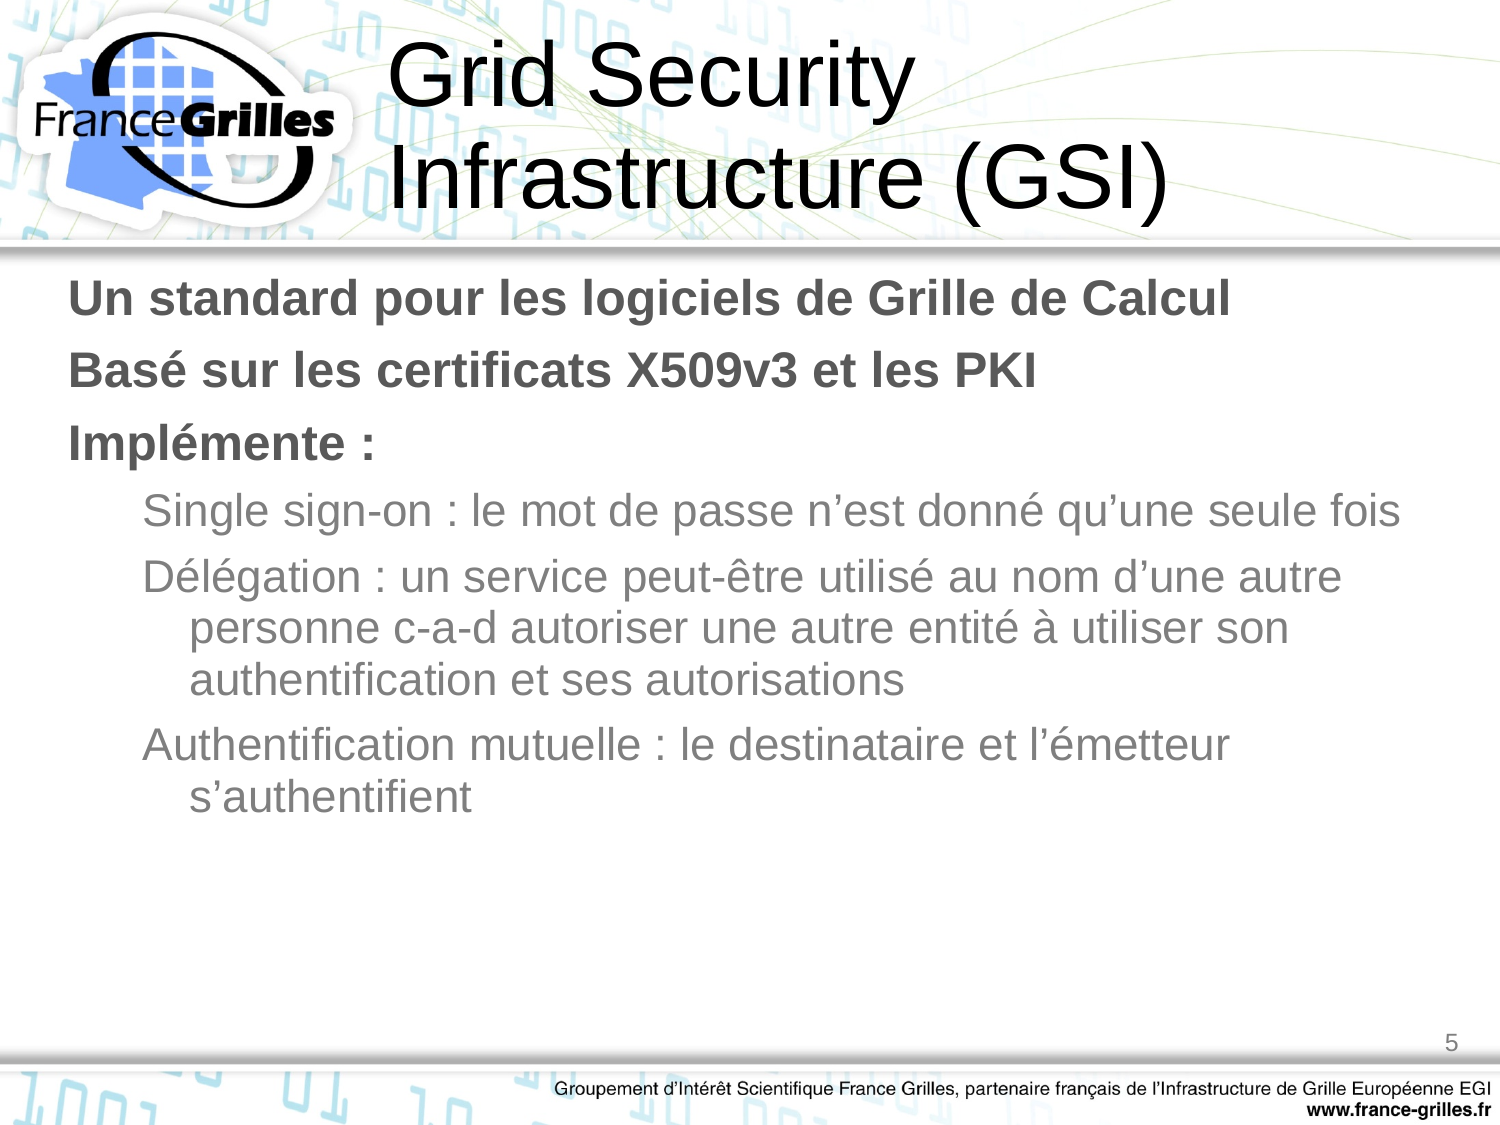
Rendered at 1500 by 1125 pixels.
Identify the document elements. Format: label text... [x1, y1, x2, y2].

list Un standard pour les logiciels de Grille de Calcul Basé sur les certificats X509v3 et les PKI Implémente : Single sign-on : le mot de passe n’est donné qu’une seule fois Délégation : un service peut-être utilisé au nom d’une autre personne c-a-d autoriser une autre entité à utiliser son authentification et ses autorisations Authentification mutuelle : le destinataire et l’émetteur s’authentifient [53, 262, 1459, 1024]
title Grid Security Infrastructure (GSI) [372, 4, 1459, 248]
picture [0, 0, 1500, 1125]
